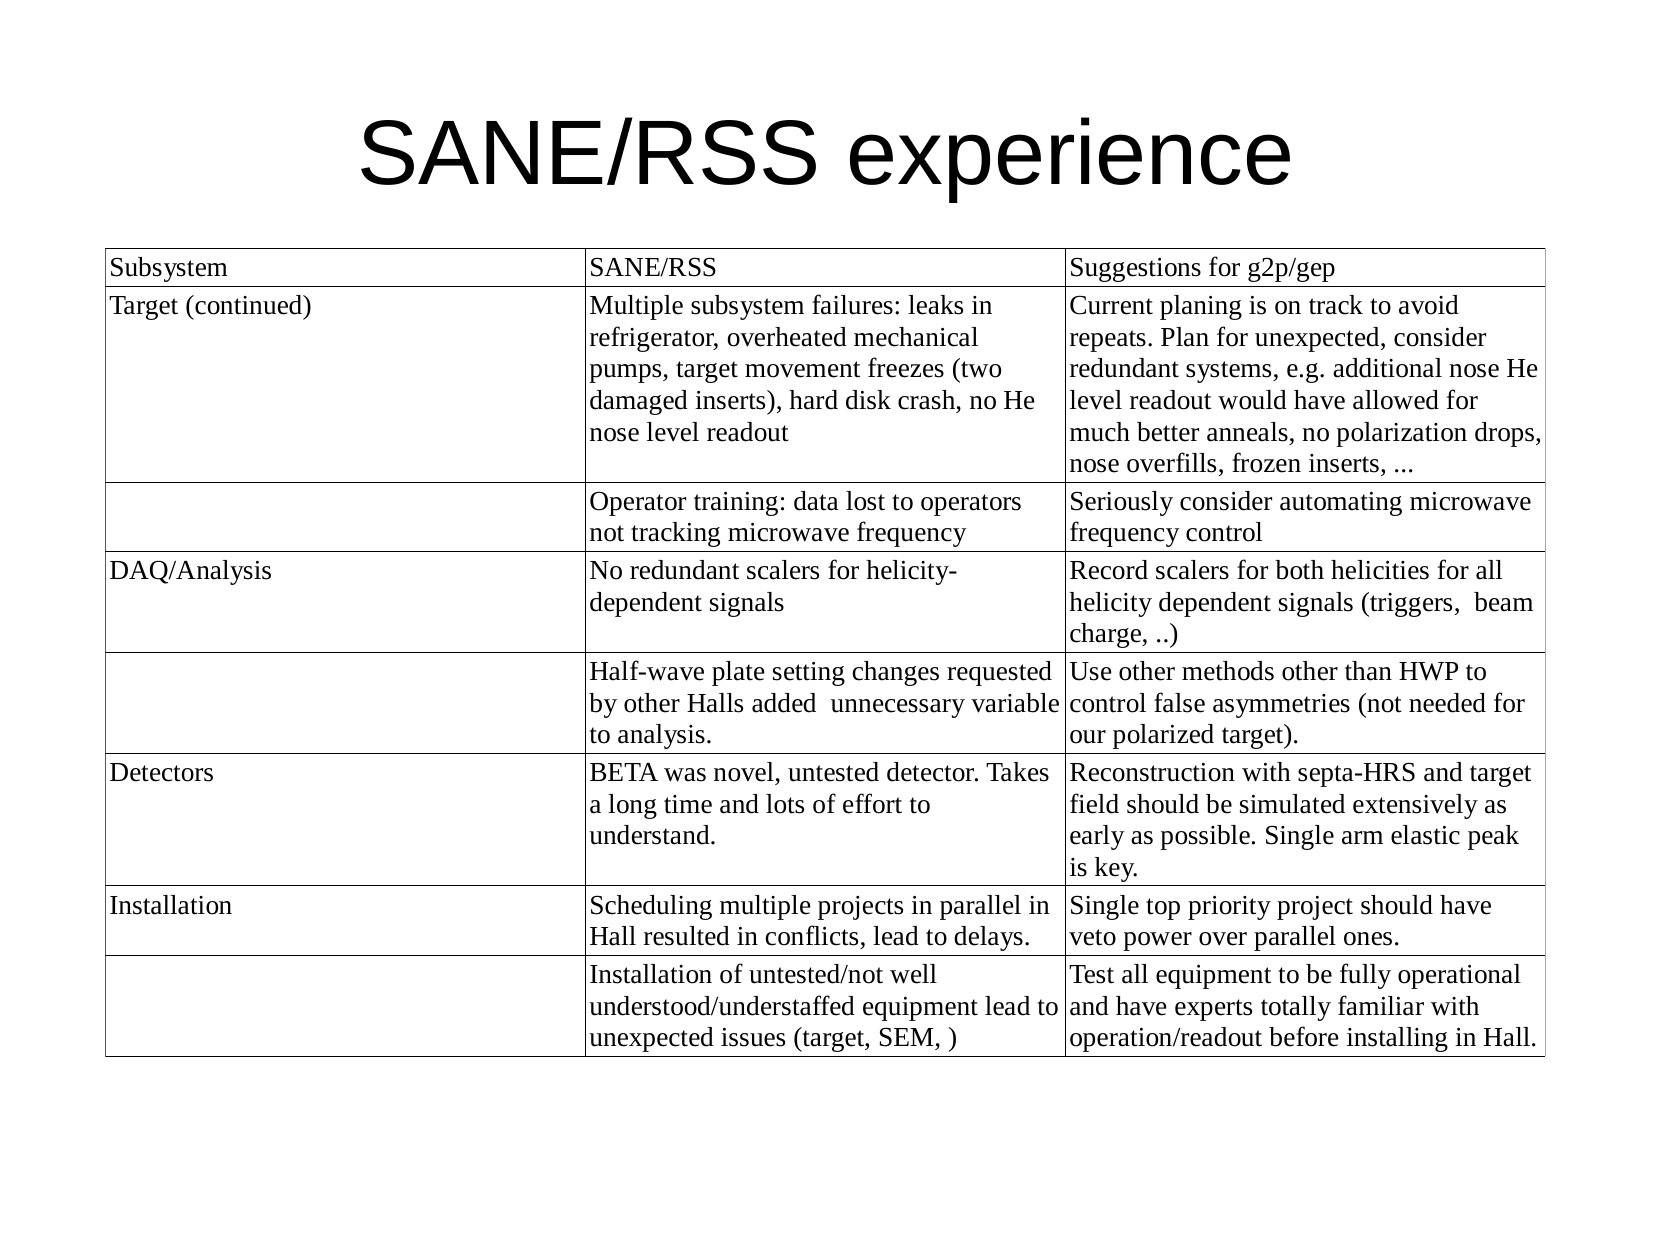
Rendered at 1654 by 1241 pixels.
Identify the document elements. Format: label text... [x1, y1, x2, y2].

chart [105, 248, 1546, 1152]
title SANE/RSS experience [82, 49, 1571, 257]
